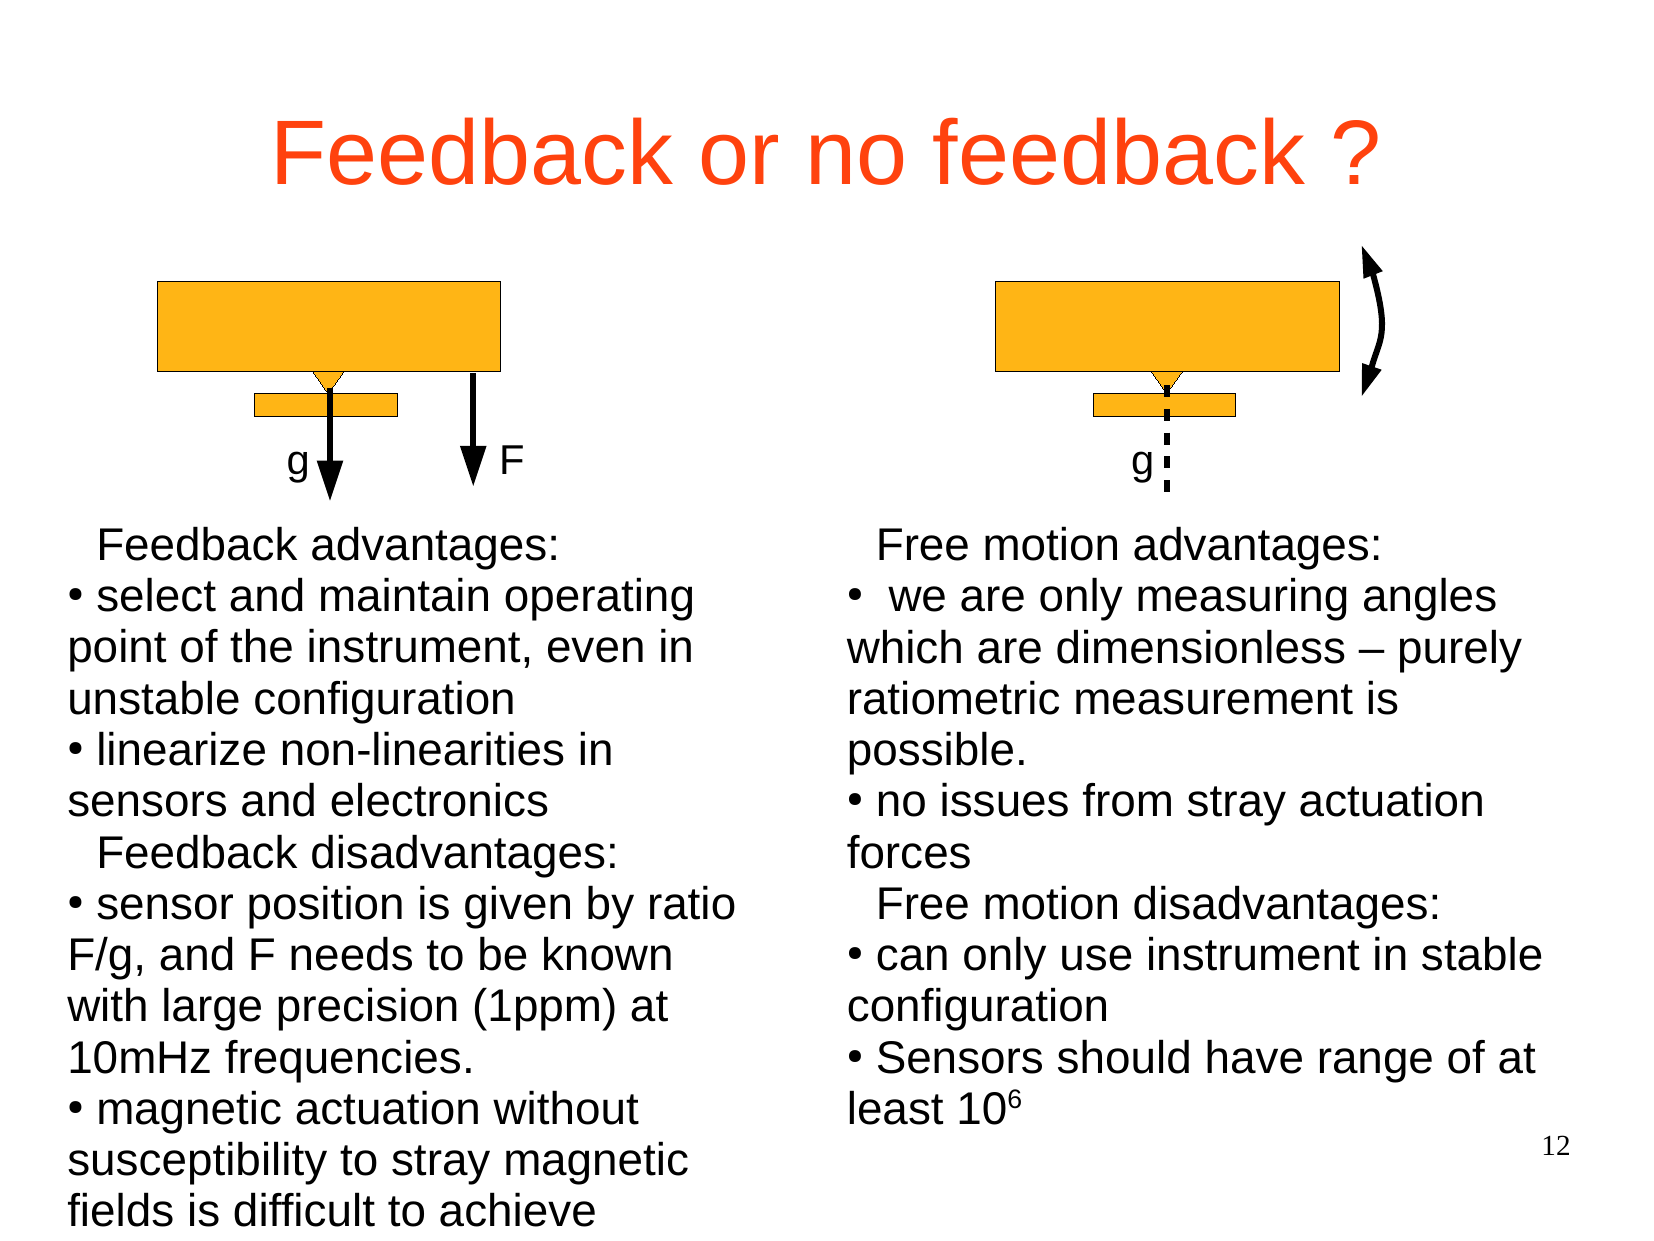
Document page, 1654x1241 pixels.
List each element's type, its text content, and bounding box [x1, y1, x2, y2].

text_box g [1116, 429, 1177, 491]
text_box g [271, 429, 332, 491]
text_box [333, 393, 398, 417]
text_box F [484, 429, 545, 491]
text_box [995, 281, 1340, 390]
title Feedback or no feedback ? [82, 49, 1571, 257]
text_box [157, 281, 501, 392]
text_box Feedback advantages: select and maintain operating point of the instrument, even in unstable configuration linearize non-linearities in sensors and electronics Feedback disadvantages: sensor position is given by ratio F/g, and F needs to be known with large precision (1ppm) at 10mHz frequencies. magnetic actuation without susceptibility to stray magnetic fields is difficult to achieve [52, 511, 781, 1241]
text_box Free motion advantages: we are only measuring angles which are dimensionless – purely ratiometric measurement is possible. no issues from stray actuation forces Free motion disadvantages: can only use instrument in stable configuration Sensors should have range of at least 106 [832, 511, 1560, 1195]
text_box [1093, 393, 1236, 417]
text_box [254, 393, 327, 417]
